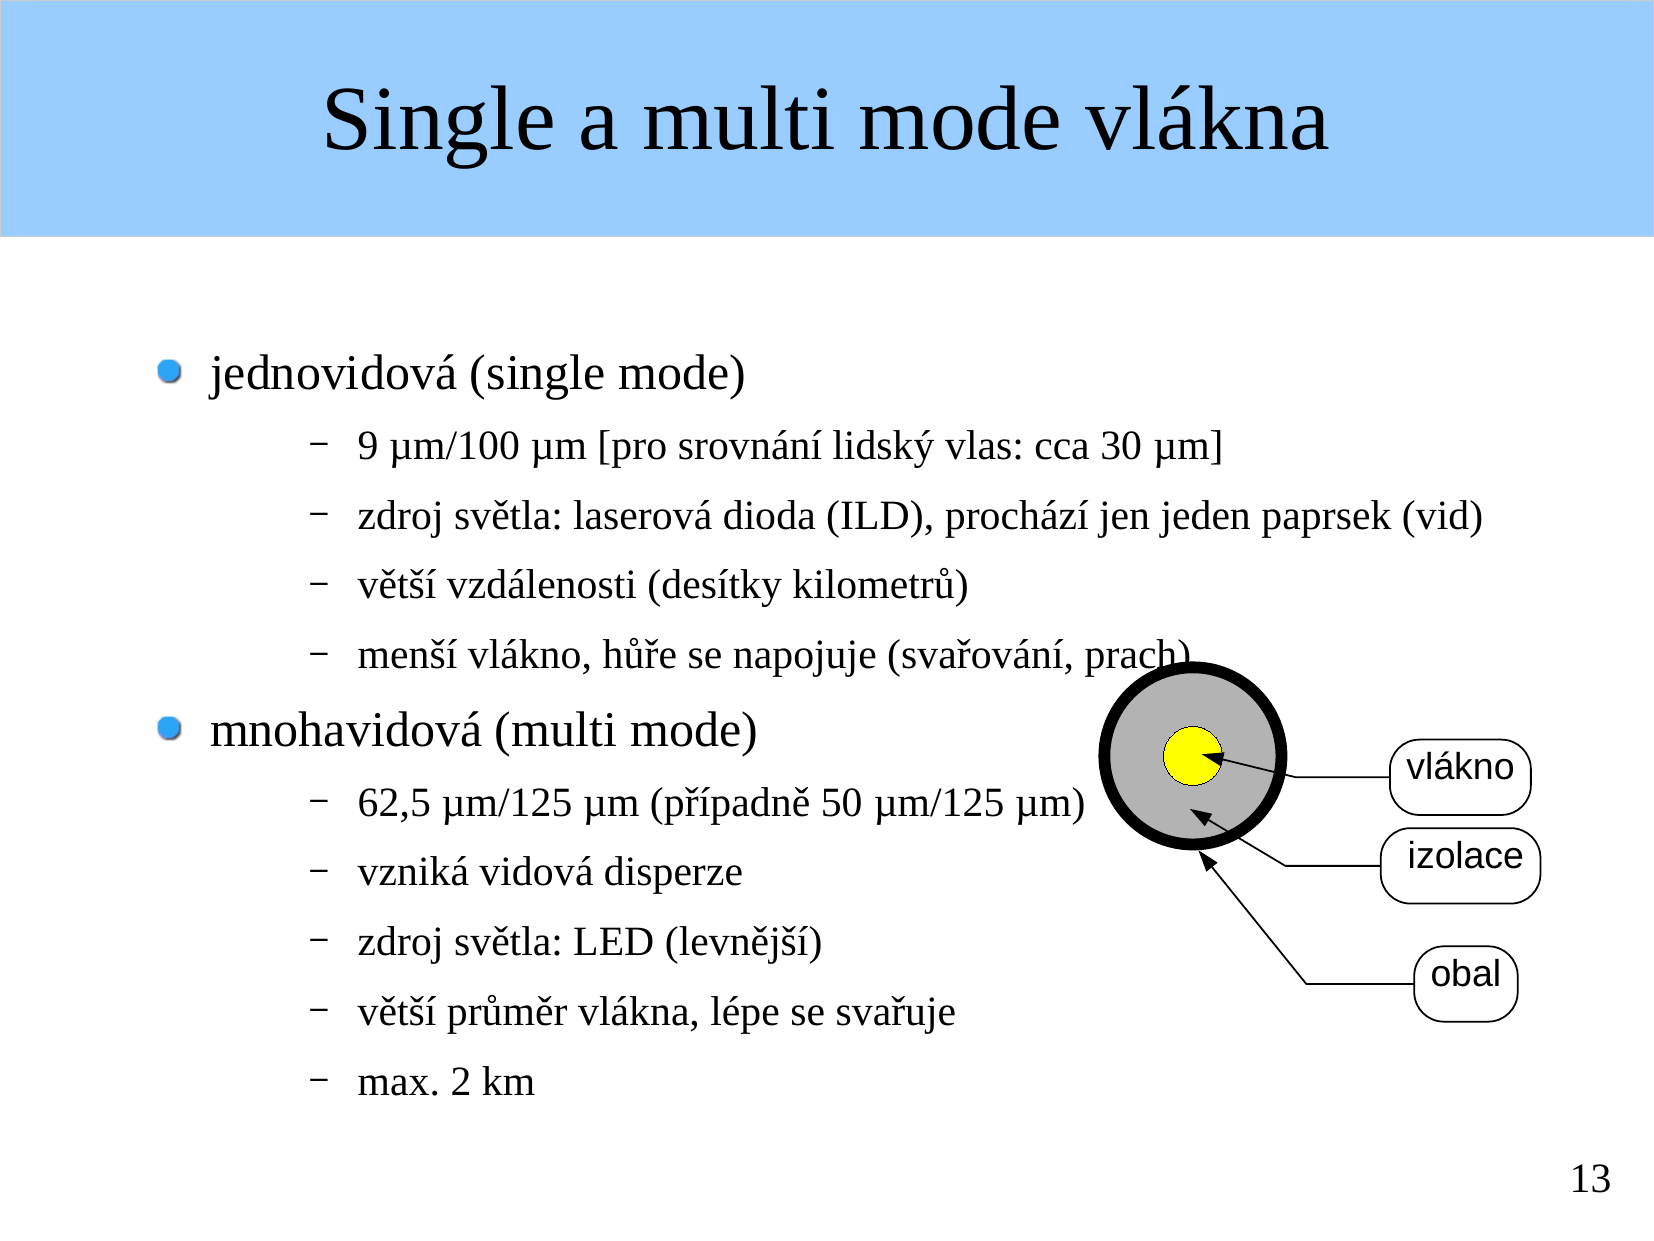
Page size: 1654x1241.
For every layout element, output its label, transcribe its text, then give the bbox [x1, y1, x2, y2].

list jednovidová (single mode) 9 µm/100 µm [pro srovnání lidský vlas: cca 30 µm] zdroj světla: laserová dioda (ILD), prochází jen jeden paprsek (vid) větší vzdálenosti (desítky kilometrů) menší vlákno, hůře se napojuje (svařování, prach) mnohavidová (multi mode) 62,5 µm/125 µm (případně 50 µm/125 µm) vzniká vidová disperze zdroj světla: LED (levnější) větší průměr vlákna, lépe se svařuje max. 2 km [121, 344, 1534, 1219]
text_box [1104, 667, 1282, 845]
text_box izolace [1380, 828, 1541, 904]
title Single a multi mode vlákna [0, 0, 1654, 237]
text_box obal [1414, 946, 1518, 1022]
text_box vlákno [1389, 739, 1531, 815]
